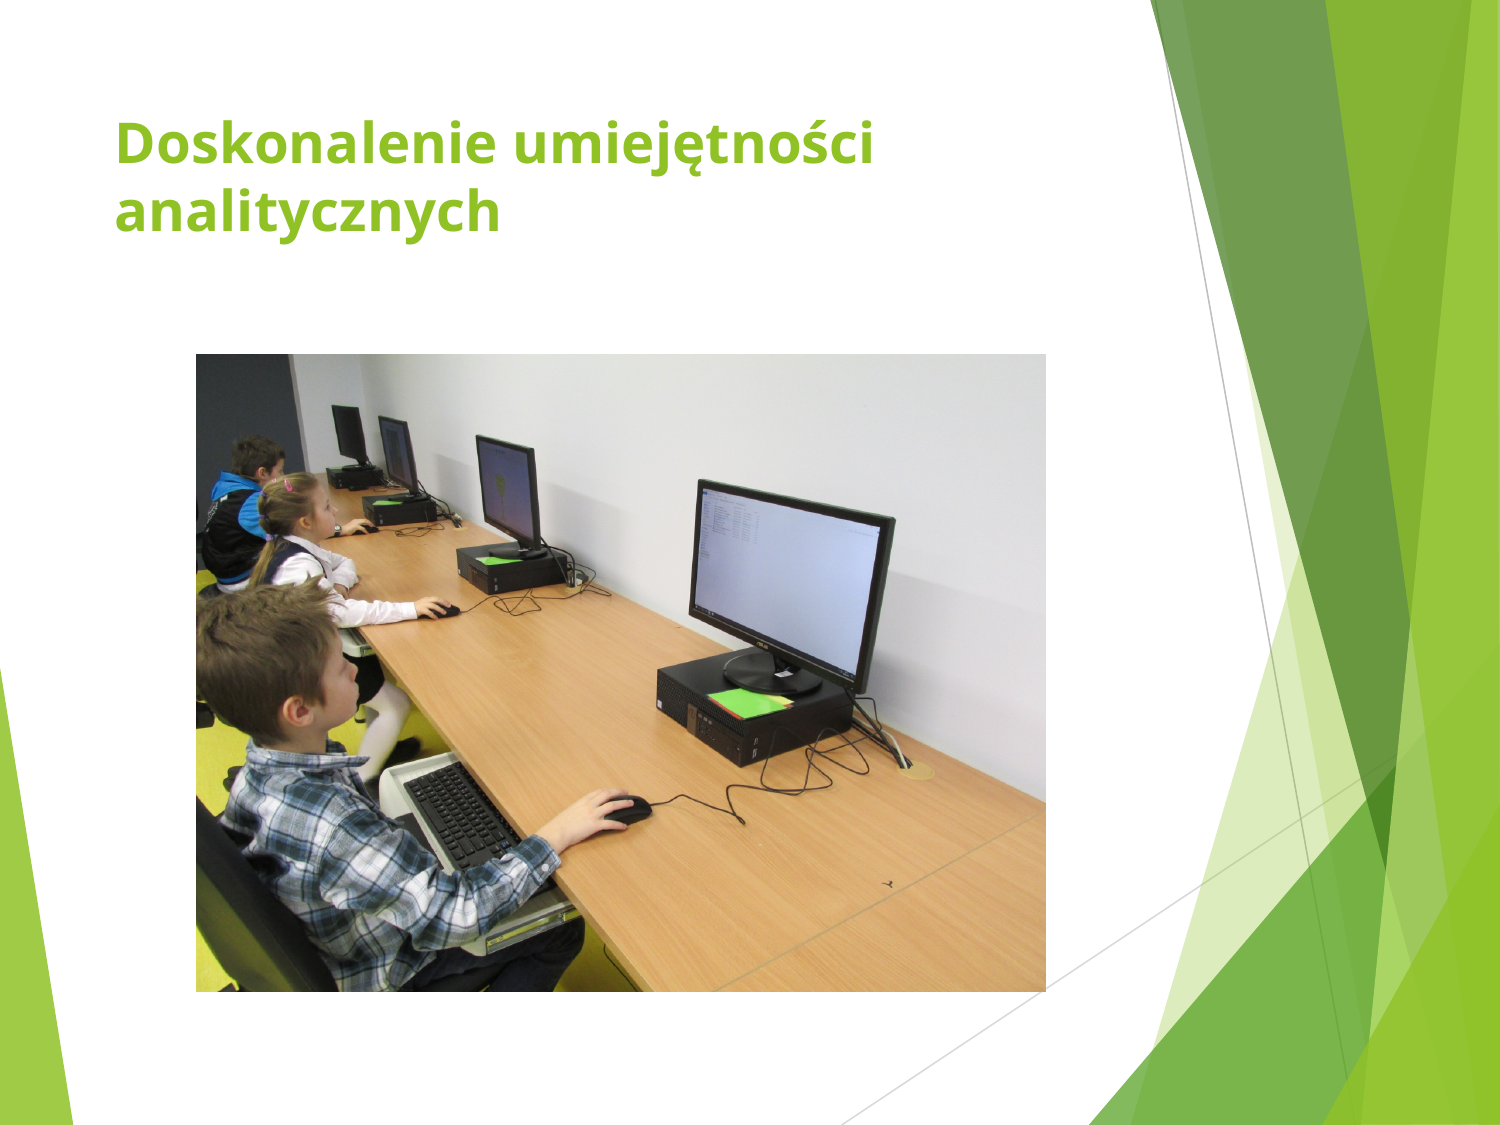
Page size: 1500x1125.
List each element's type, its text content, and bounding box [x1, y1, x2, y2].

picture [196, 354, 1046, 992]
title Doskonalenie umiejętności analitycznych [99, 99, 1142, 317]
